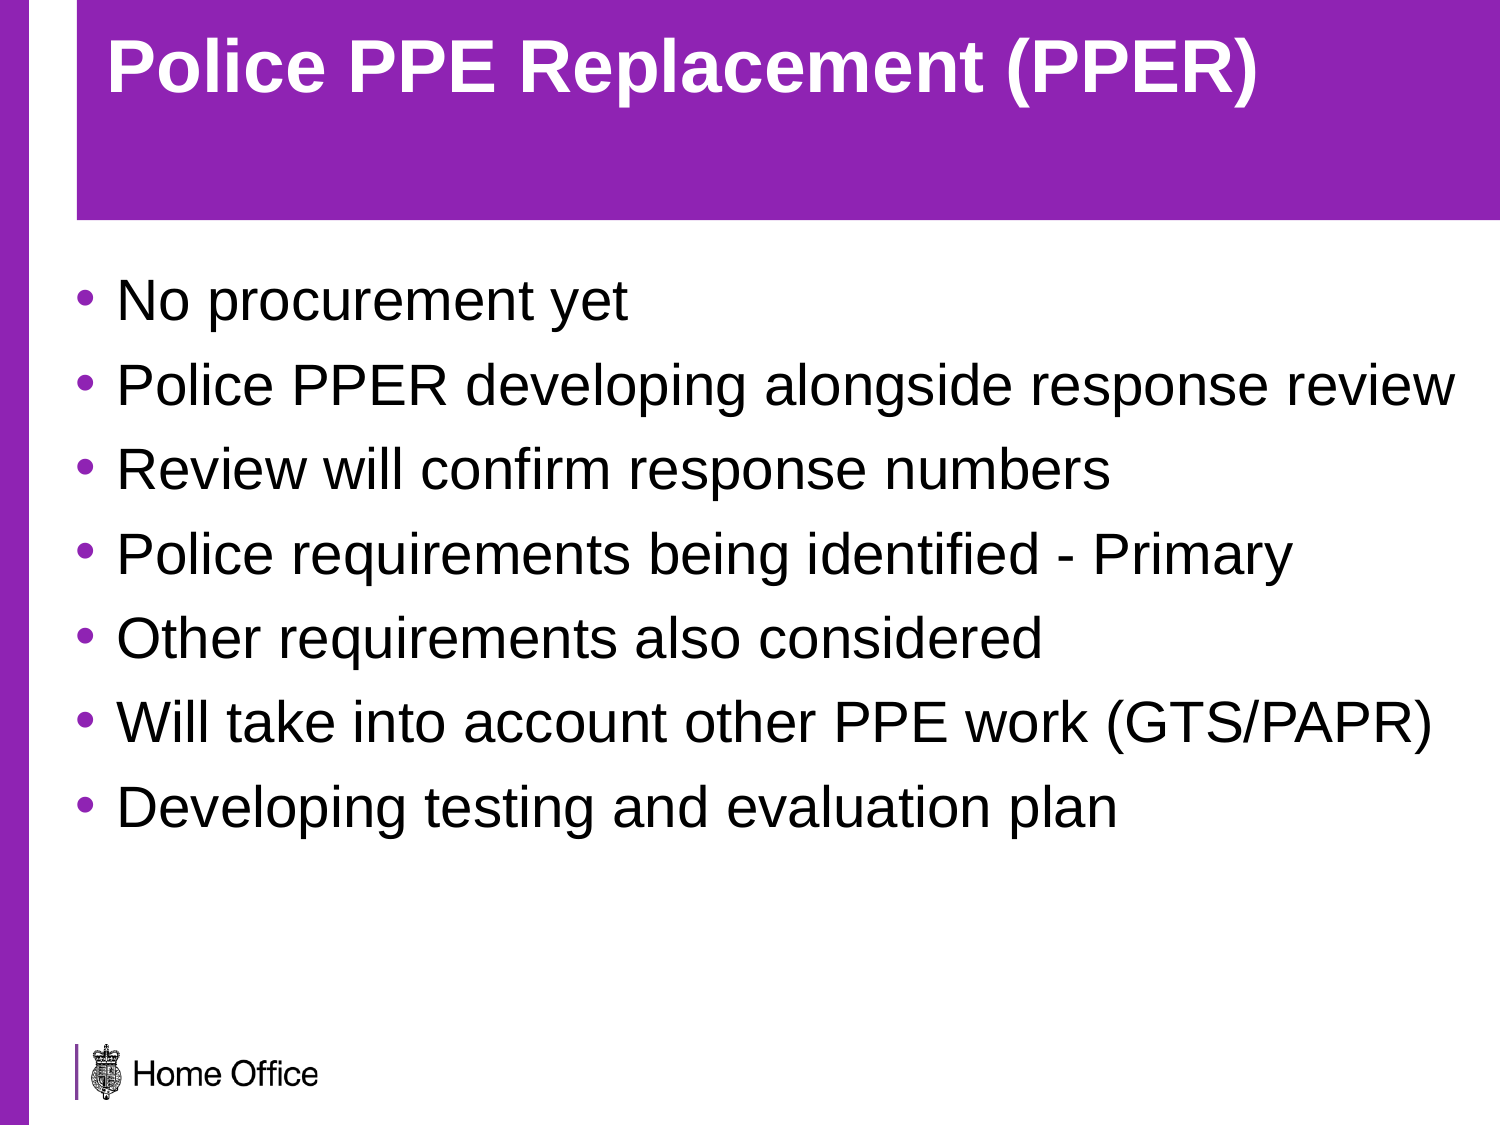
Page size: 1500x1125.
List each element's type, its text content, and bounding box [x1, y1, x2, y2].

title Police PPE Replacement (PPER) [76, 0, 1500, 221]
list No procurement yet Police PPER developing alongside response review Review will confirm response numbers Police requirements being identified - Primary Other requirements also considered Will take into account other PPE work (GTS/PAPR) Developing testing and evaluation plan [75, 262, 1483, 1005]
